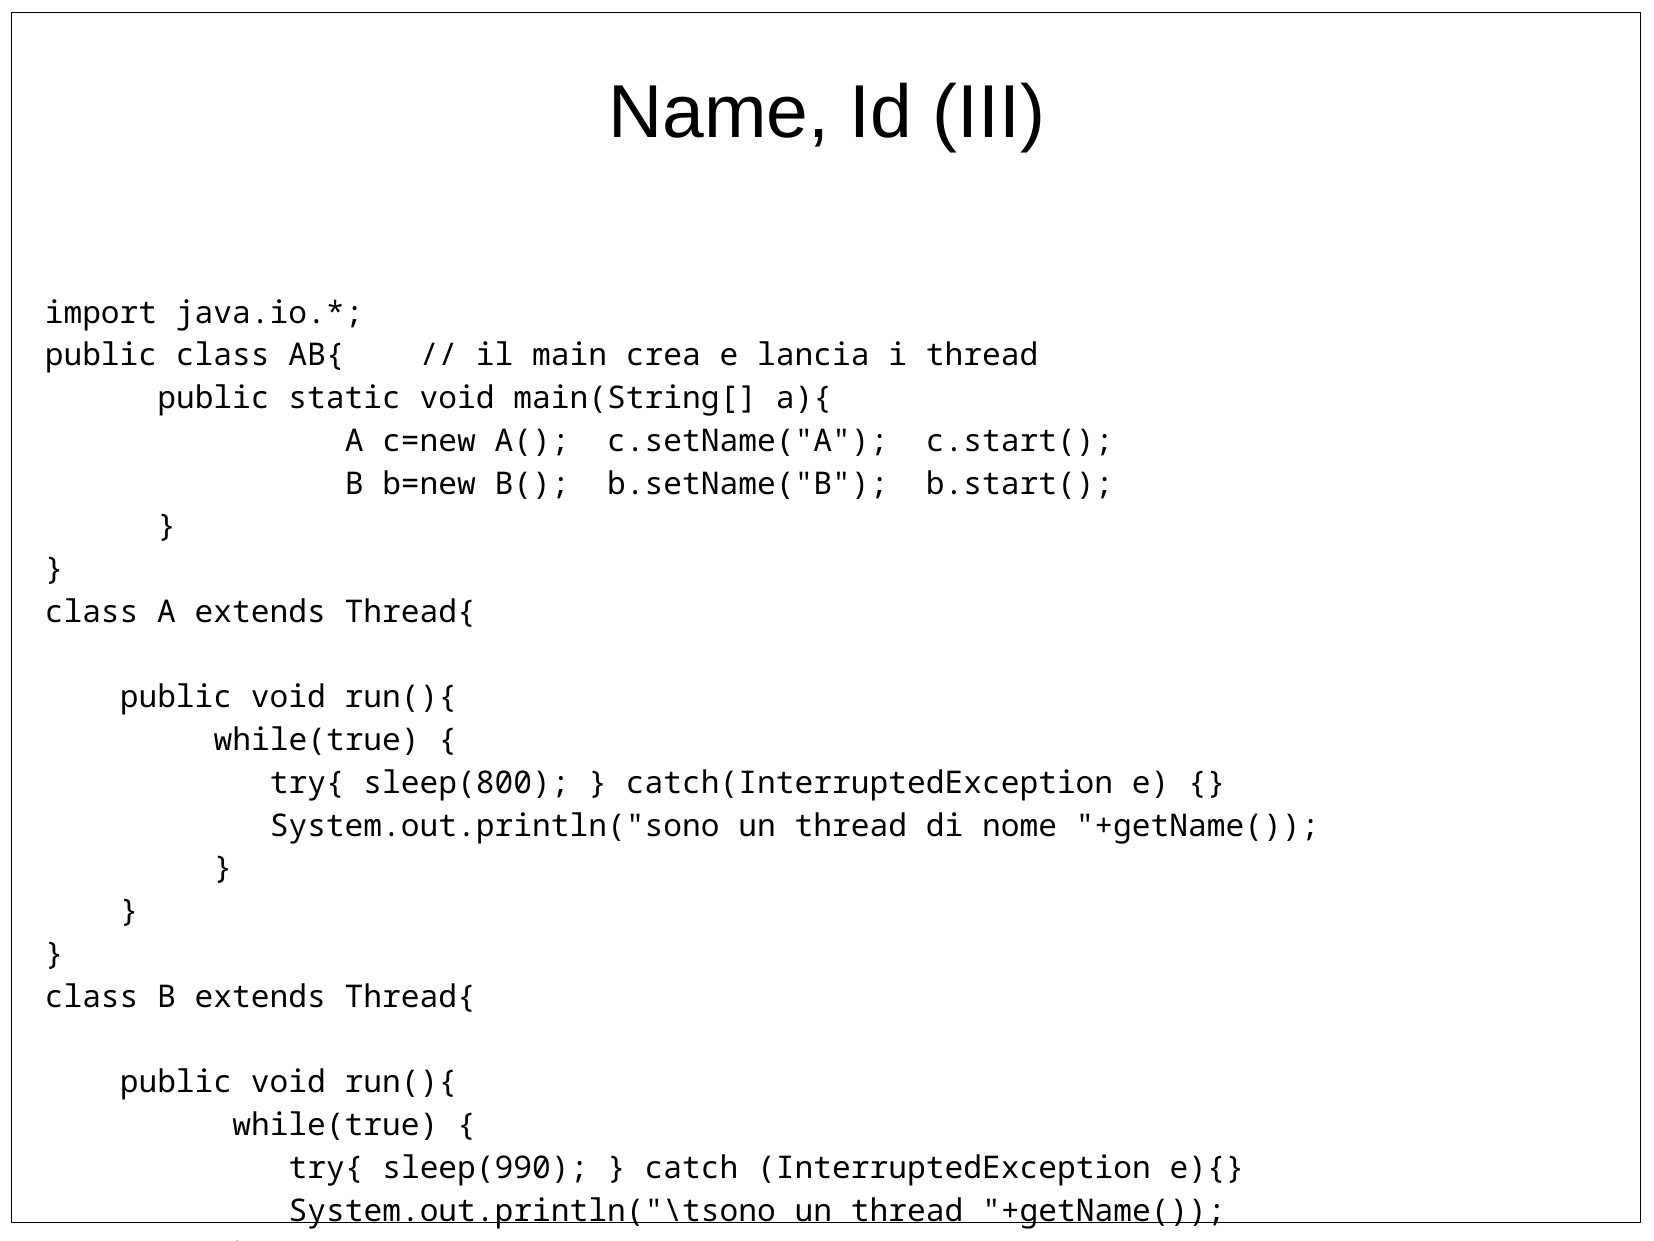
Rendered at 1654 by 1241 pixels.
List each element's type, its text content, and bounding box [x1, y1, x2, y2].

text_box import java.io.*; public class AB{ // il main crea e lancia i thread public static void main(String[] a){ A c=new A(); c.setName("A"); c.start(); B b=new B(); b.setName("B"); b.start(); } } class A extends Thread{ public void run(){ while(true) { try{ sleep(800); } catch(InterruptedException e) {} System.out.println("sono un thread di nome "+getName()); } } } class B extends Thread{ public void run(){ while(true) { try{ sleep(990); } catch (InterruptedException e){} System.out.println("\tsono un thread "+getName()); } } } [30, 282, 1654, 1210]
title Name, Id (III) [82, 8, 1571, 216]
